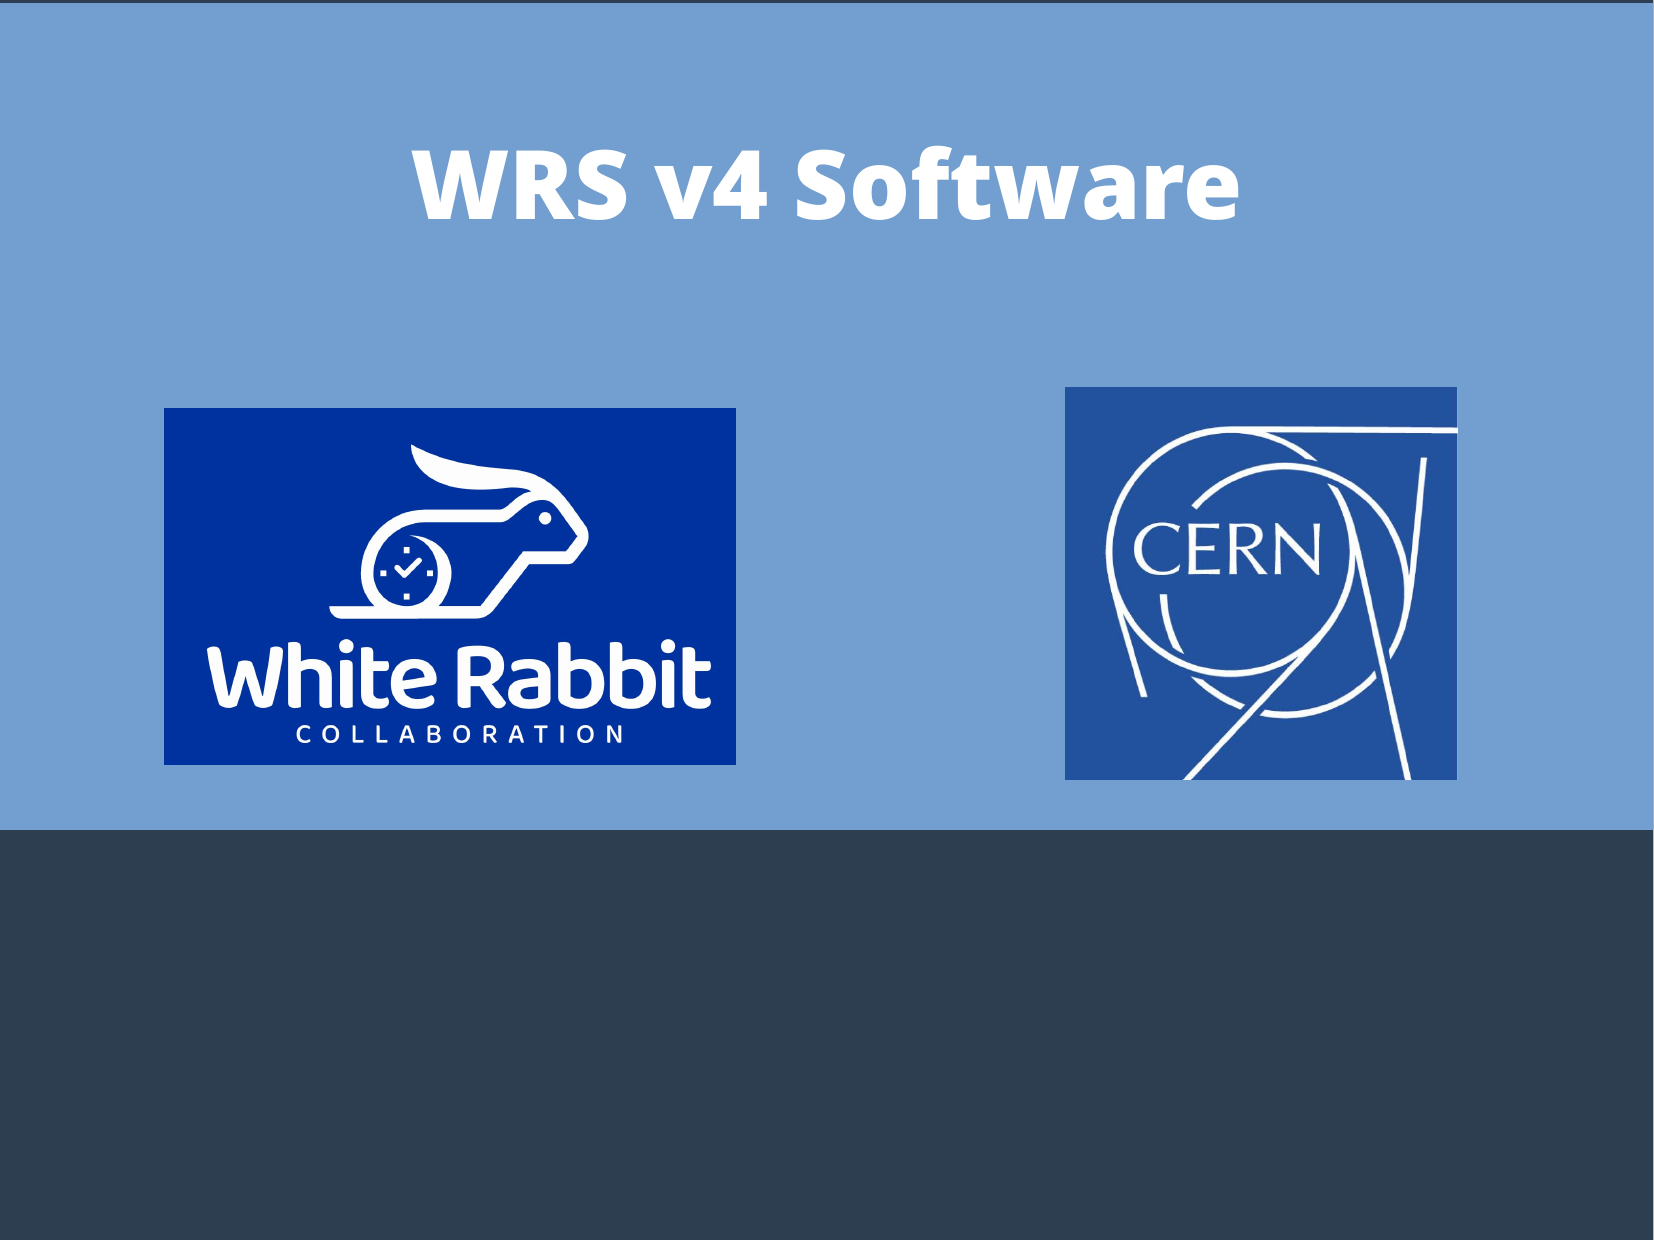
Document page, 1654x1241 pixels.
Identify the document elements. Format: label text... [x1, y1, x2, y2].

picture [164, 408, 736, 766]
title WRS v4 Software [59, 52, 1595, 221]
picture [1065, 387, 1458, 781]
